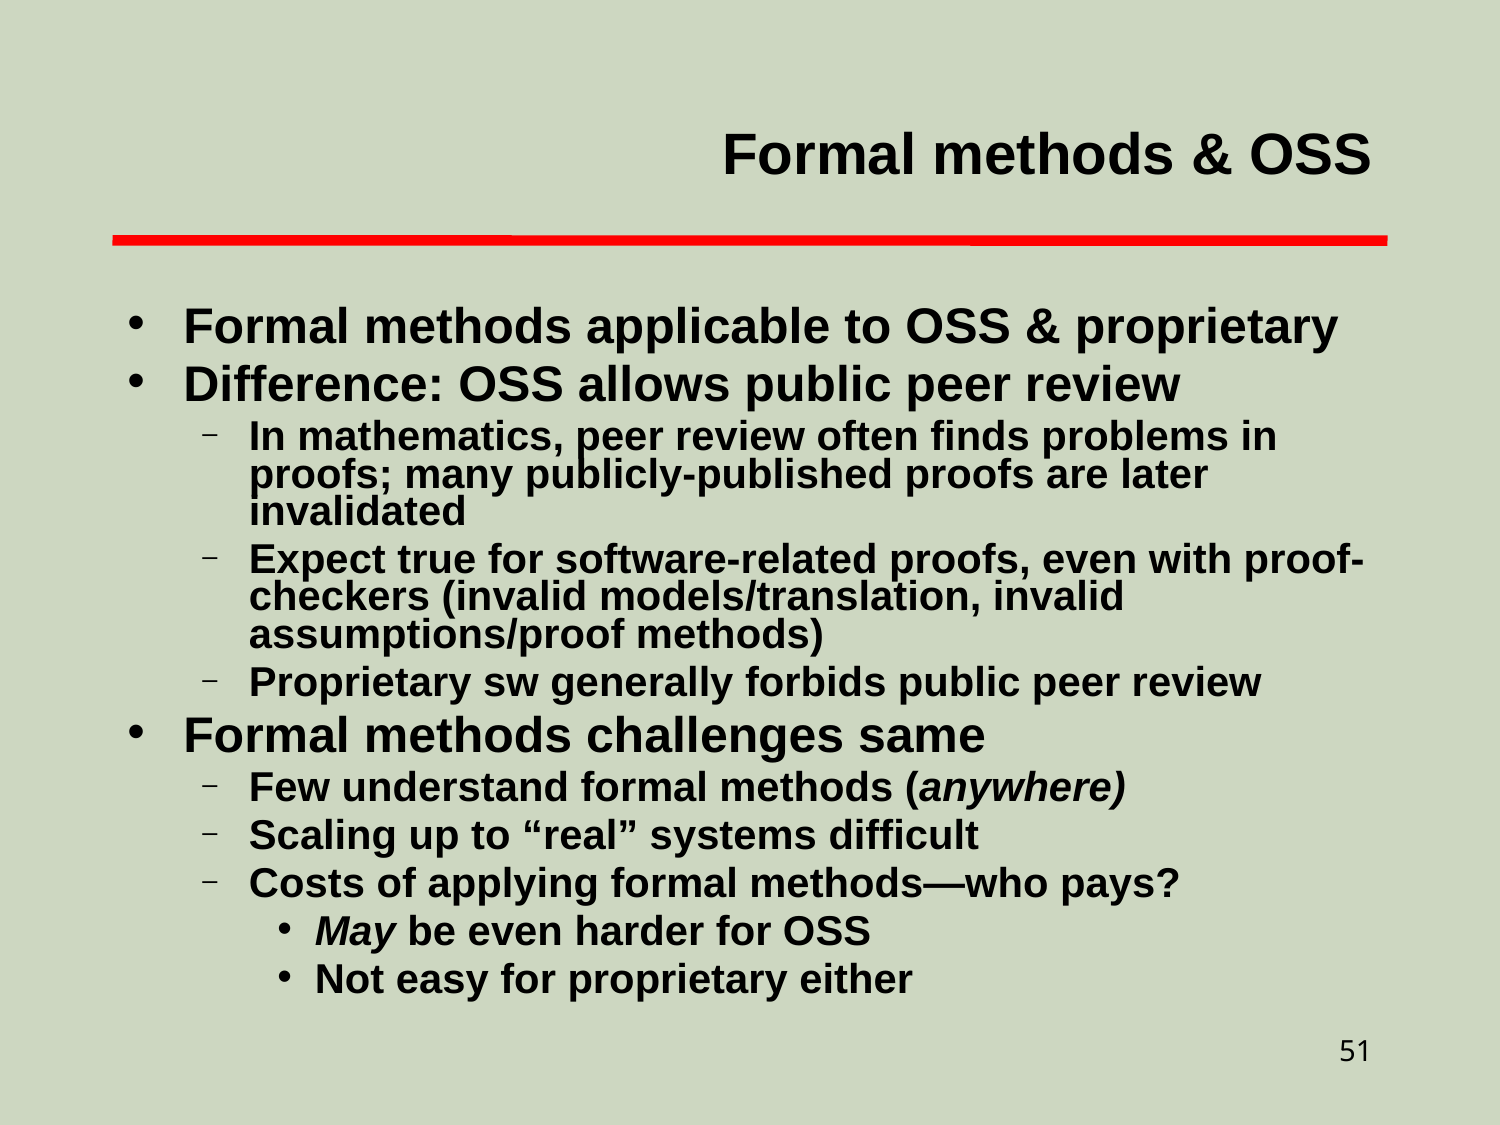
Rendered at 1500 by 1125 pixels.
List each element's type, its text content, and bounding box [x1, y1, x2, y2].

list Formal methods applicable to OSS & proprietary Difference: OSS allows public peer review In mathematics, peer review often finds problems in proofs; many publicly-published proofs are later invalidated Expect true for software-related proofs, even with proof-checkers (invalid models/translation, invalid assumptions/proof methods) Proprietary sw generally forbids public peer review Formal methods challenges same Few understand formal methods (anywhere) Scaling up to “real” systems difficult Costs of applying formal methods—who pays? May be even harder for OSS Not easy for proprietary either [112, 299, 1388, 1066]
title Formal methods & OSS [337, 85, 1388, 224]
